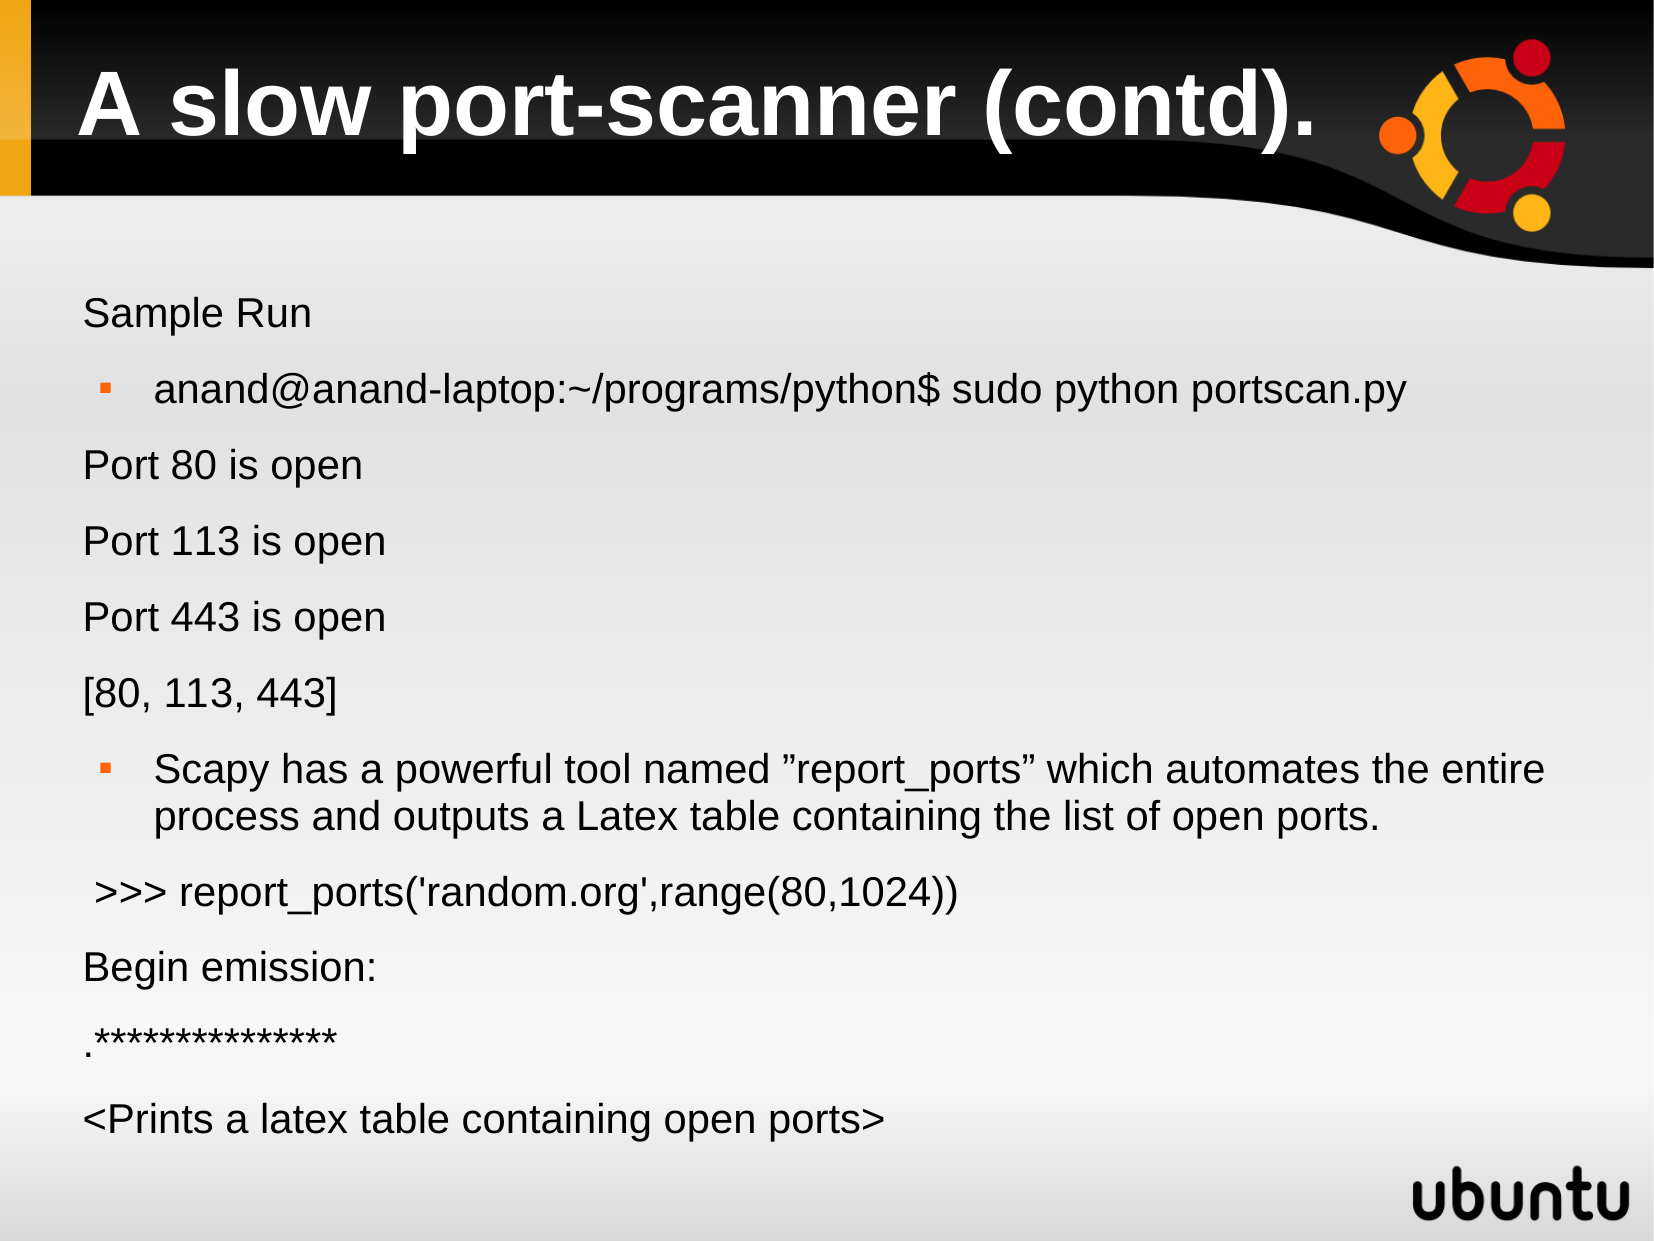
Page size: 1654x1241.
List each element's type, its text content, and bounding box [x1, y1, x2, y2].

list Sample Run anand@anand-laptop:~/programs/python$ sudo python portscan.py Port 80 is open Port 113 is open Port 443 is open [80, 113, 443] Scapy has a powerful tool named ”report_ports” which automates the entire process and outputs a Latex table containing the list of open ports. >>> report_ports('random.org',range(80,1024)) Begin emission: .*************** <Prints a latex table containing open ports> [82, 290, 1571, 1219]
picture [0, 0, 1654, 1241]
title A slow port-scanner (contd). [76, 7, 1565, 200]
